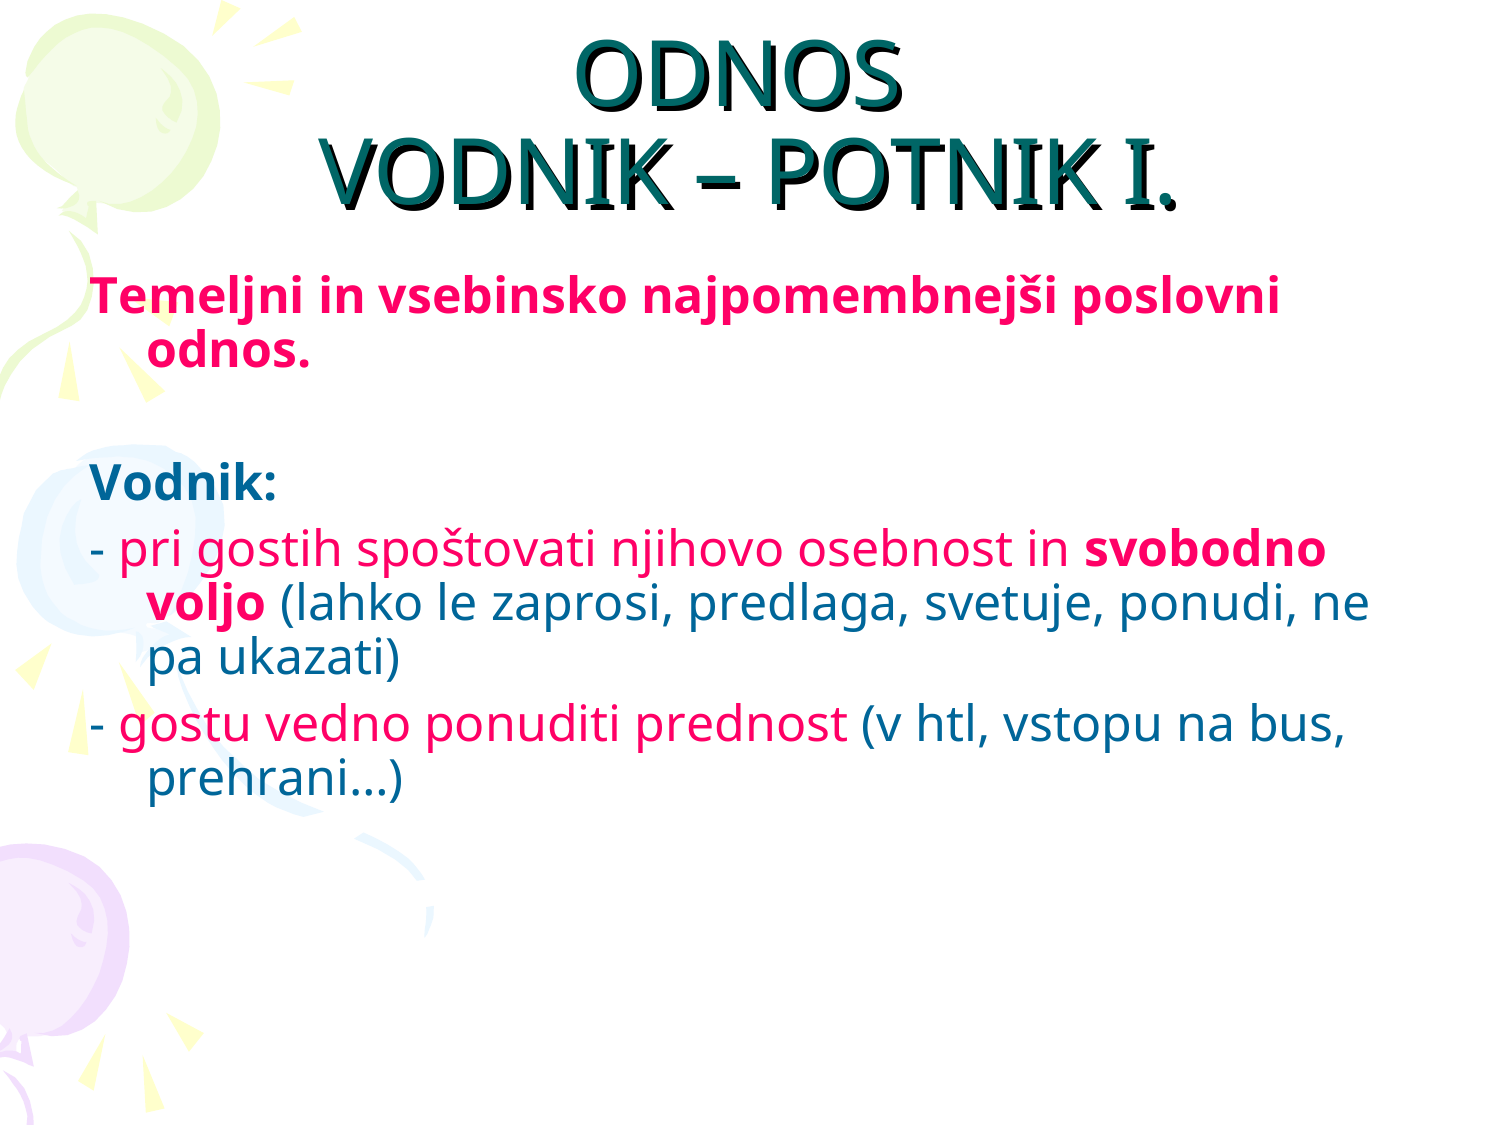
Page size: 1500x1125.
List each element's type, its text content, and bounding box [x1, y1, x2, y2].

list Temeljni in vsebinsko najpomembnejši poslovni odnos. Vodnik: - pri gostih spoštovati njihovo osebnost in svobodno voljo (lahko le zaprosi, predlaga, svetuje, ponudi, ne pa ukazati) - gostu vedno ponuditi prednost (v htl, vstopu na bus, prehrani…) [75, 262, 1426, 994]
title ODNOS VODNIK – POTNIK I. [72, 16, 1426, 233]
